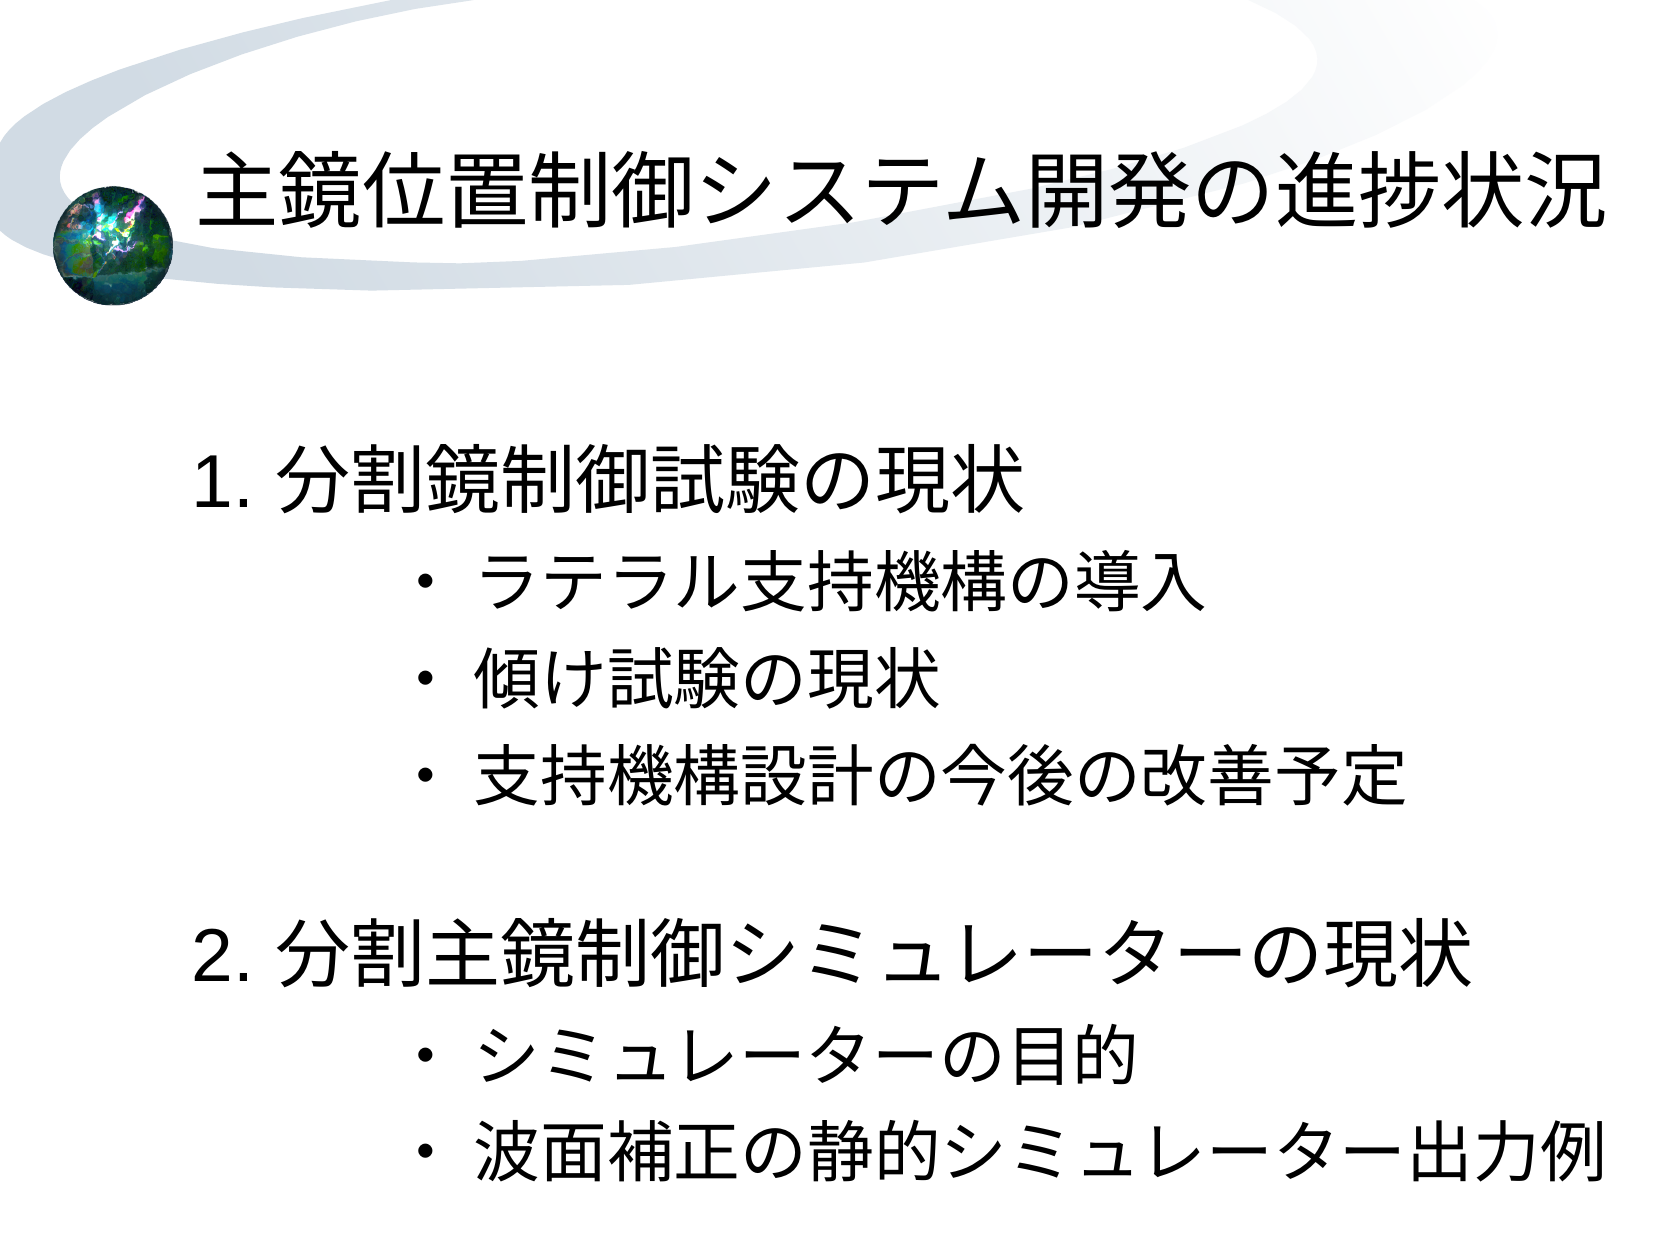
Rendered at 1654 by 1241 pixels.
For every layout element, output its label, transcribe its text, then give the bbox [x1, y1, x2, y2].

picture [43, 175, 182, 314]
text_box 1. 分割鏡制御試験の現状 ・ ラテラル支持機構の導入 ・ 傾け試験の現状 ・ 支持機構設計の今後の改善予定 2. 分割主鏡制御シミュレーターの現状 ・ シミュレーターの目的 ・ 波面補正の静的シミュレーター出力例 [177, 413, 1456, 997]
text_box 主鏡位置制御システム開発の進捗状況 [180, 117, 1625, 216]
